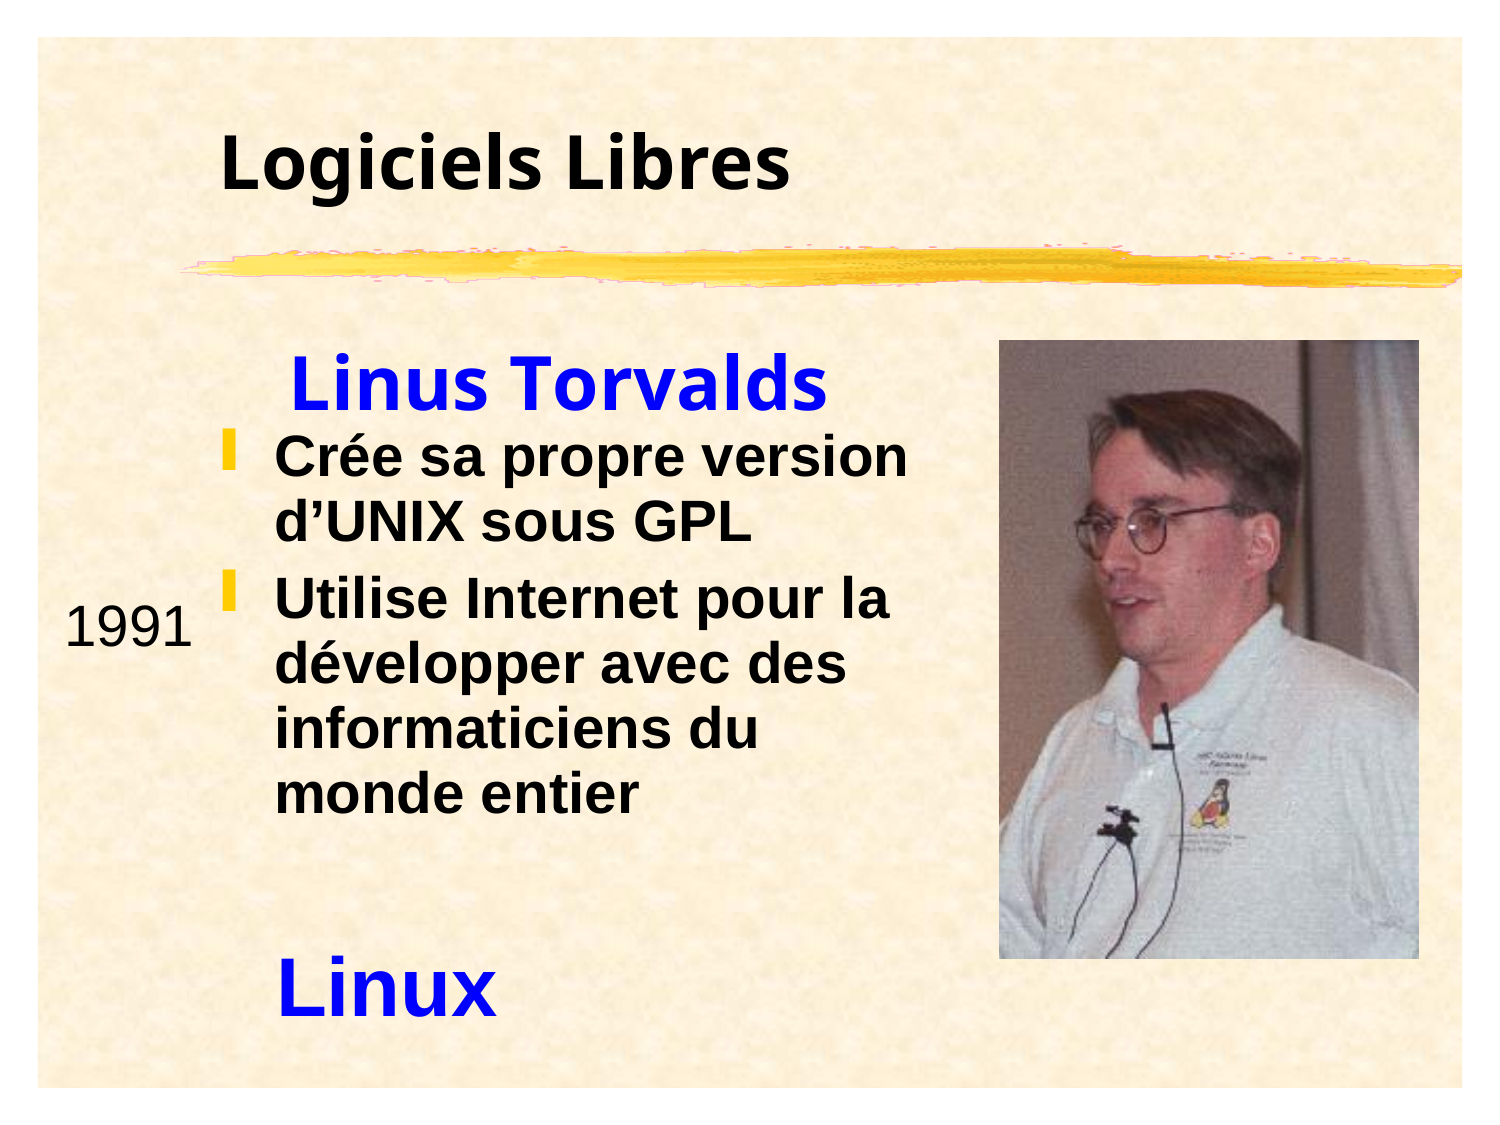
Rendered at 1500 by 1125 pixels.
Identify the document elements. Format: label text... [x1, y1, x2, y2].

text_box Linux [249, 933, 582, 1075]
text_box 1991 [37, 585, 233, 682]
text_box Linus Torvalds [262, 322, 977, 452]
title Logiciels Libres [203, 72, 1312, 248]
list Crée sa propre version d’UNIX sous GPL Utilise Internet pour la développer avec des informaticiens du monde entier [188, 416, 939, 972]
picture [37, 37, 1463, 1088]
